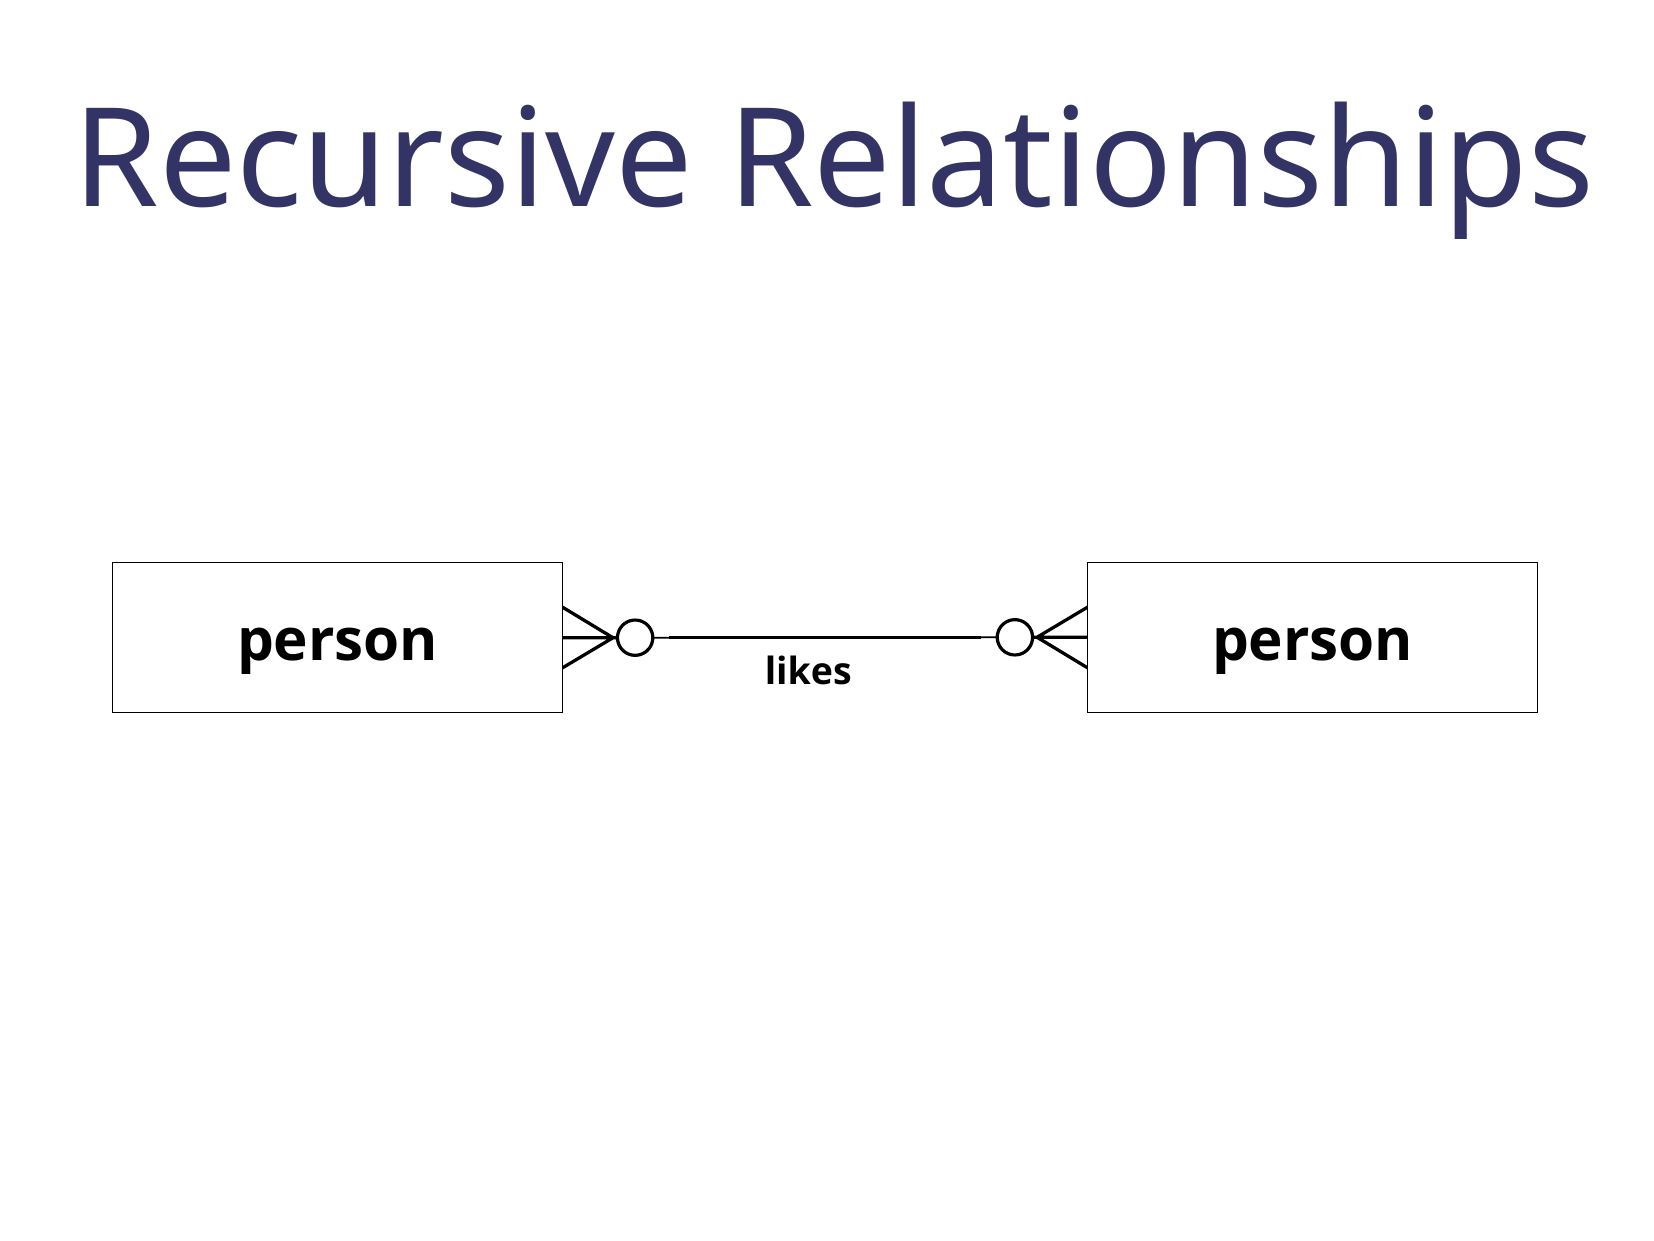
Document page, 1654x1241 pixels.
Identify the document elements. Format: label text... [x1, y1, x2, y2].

text_box person [1087, 562, 1538, 713]
text_box person [112, 562, 563, 713]
title Recursive Relationships [0, 56, 1654, 250]
text_box likes [750, 637, 976, 901]
